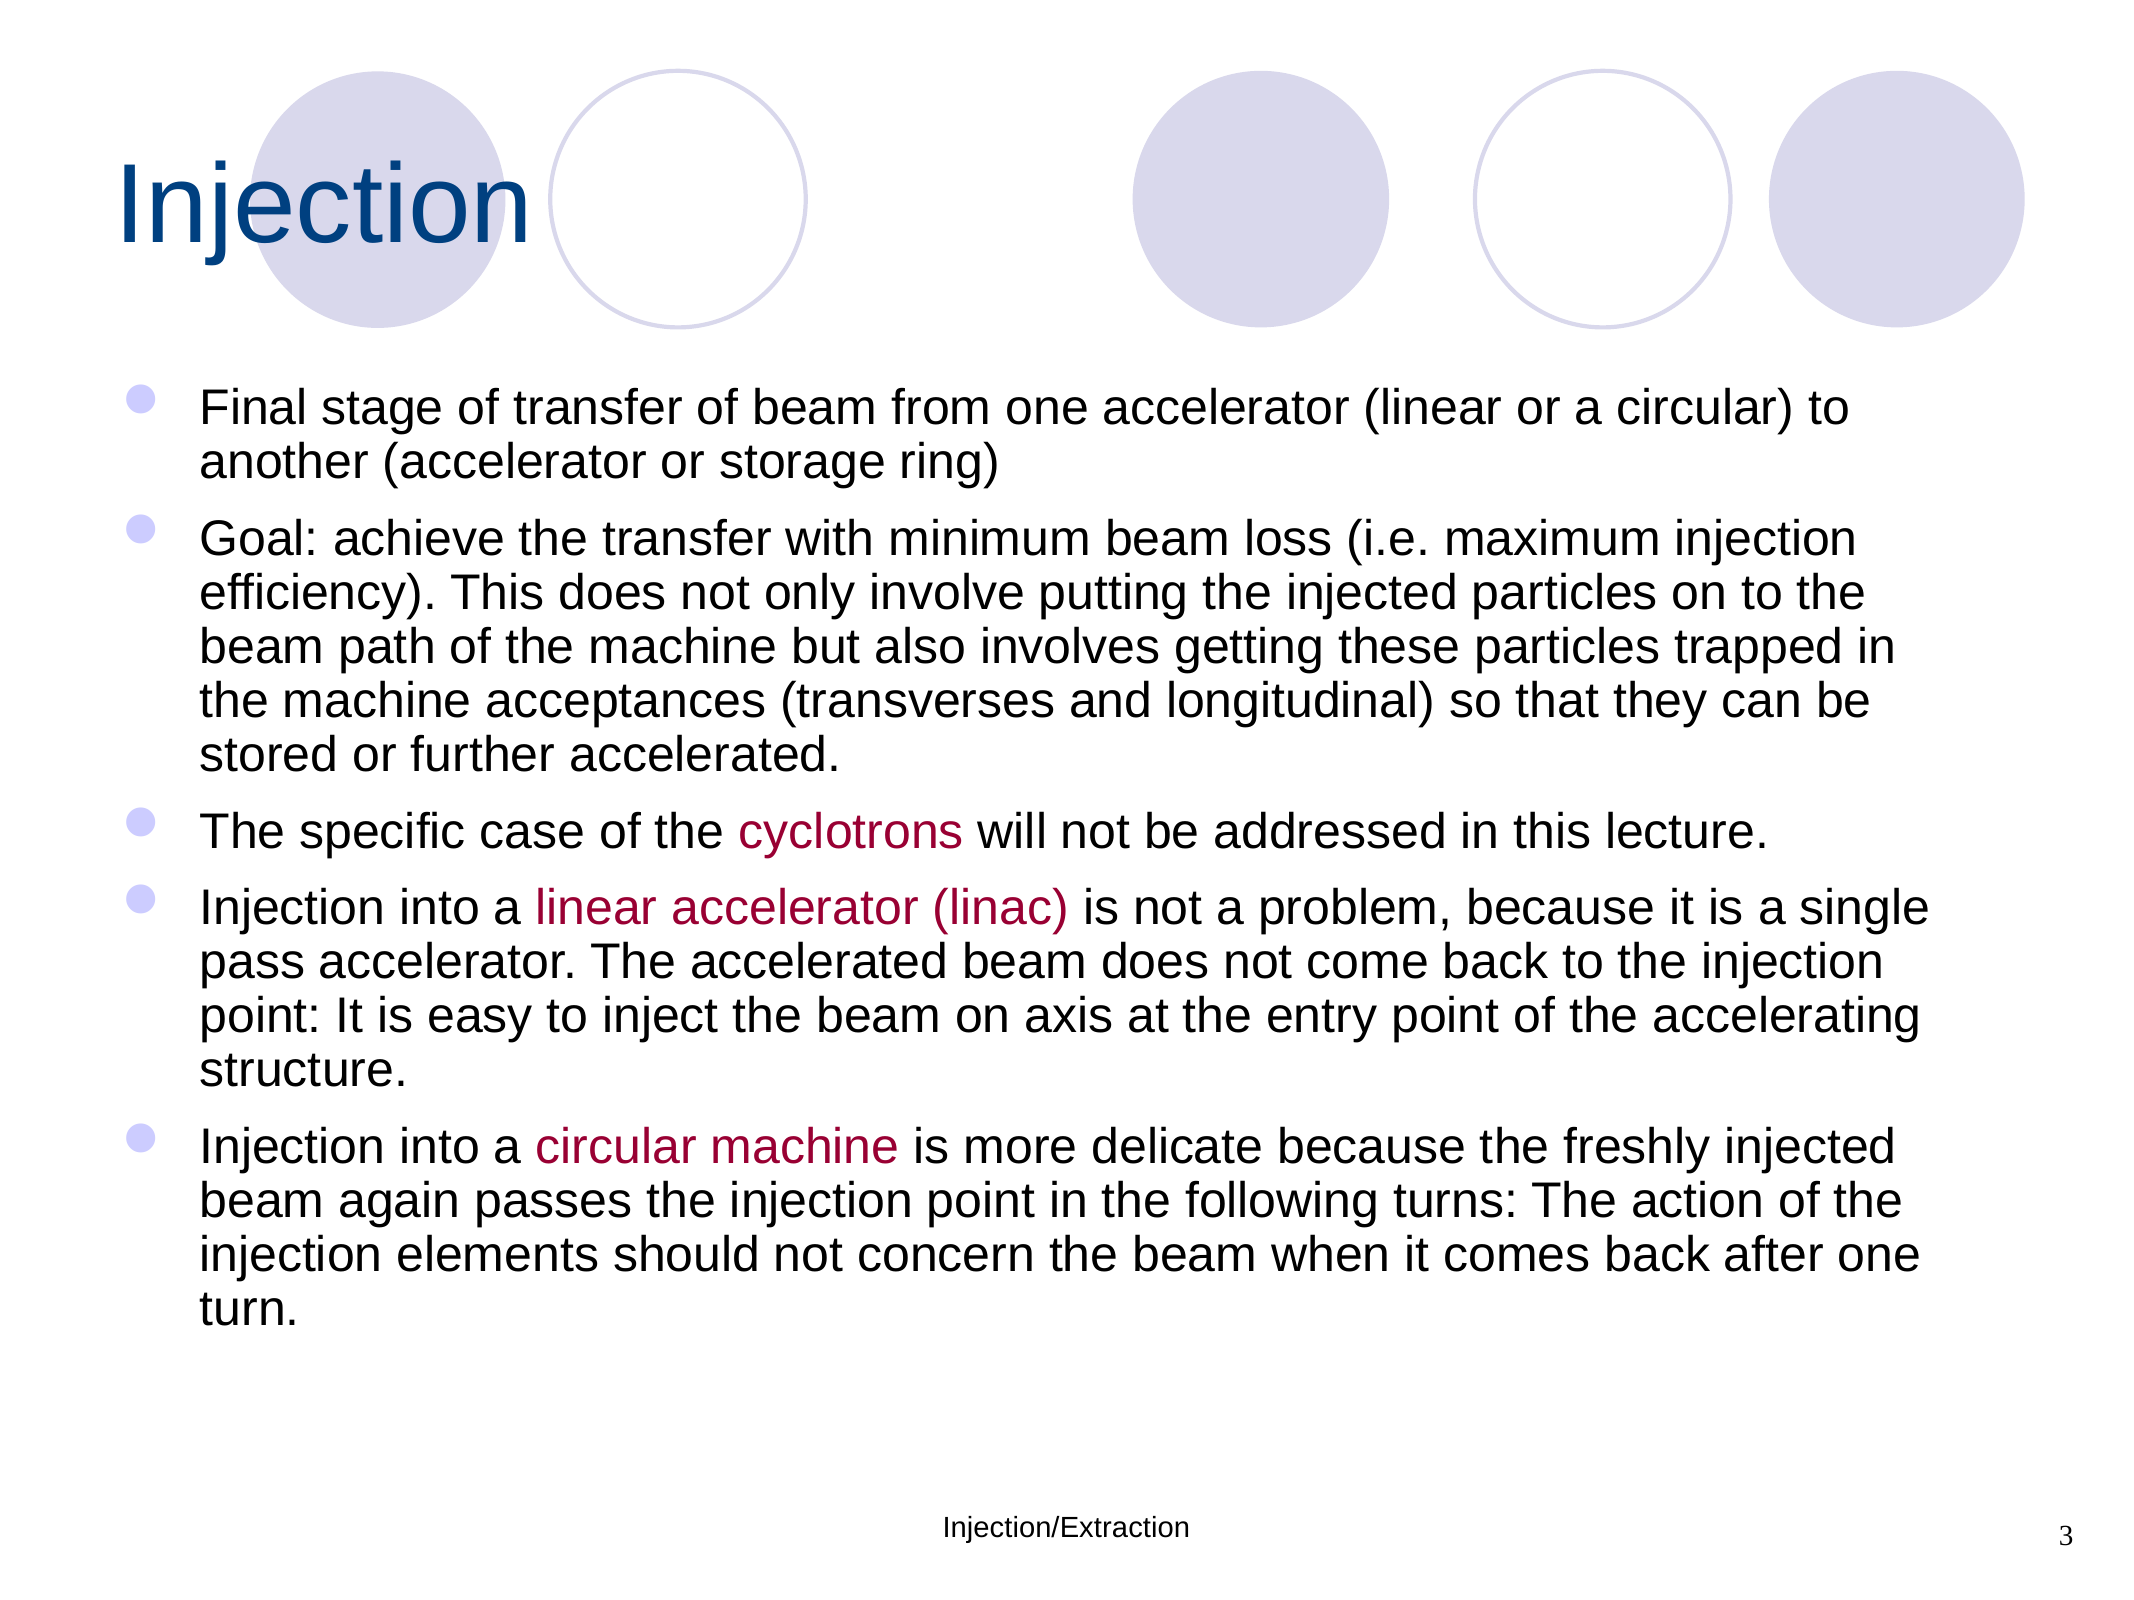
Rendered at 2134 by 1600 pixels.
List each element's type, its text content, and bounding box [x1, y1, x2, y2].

title Injection [106, 21, 2028, 372]
list Final stage of transfer of beam from one accelerator (linear or a circular) to another (accelerator or storage ring) Goal: achieve the transfer with minimum beam loss (i.e. maximum injection efficiency). This does not only involve putting the injected particles on to the beam path of the machine but also involves getting these particles trapped in the machine acceptances (transverses and longitudinal) so that they can be stored or further accelerated. The specific case of the cyclotrons will not be addressed in this lecture. Injection into a linear accelerator (linac) is not a problem, because it is a single pass accelerator. The accelerated beam does not come back to the injection point: It is easy to inject the beam on axis at the entry point of the accelerating structure. Injection into a circular machine is more delicate because the freshly injected beam again passes the injection point in the following turns: The action of the injection elements should not concern the beam when it comes back after one turn. [106, 372, 2028, 1600]
